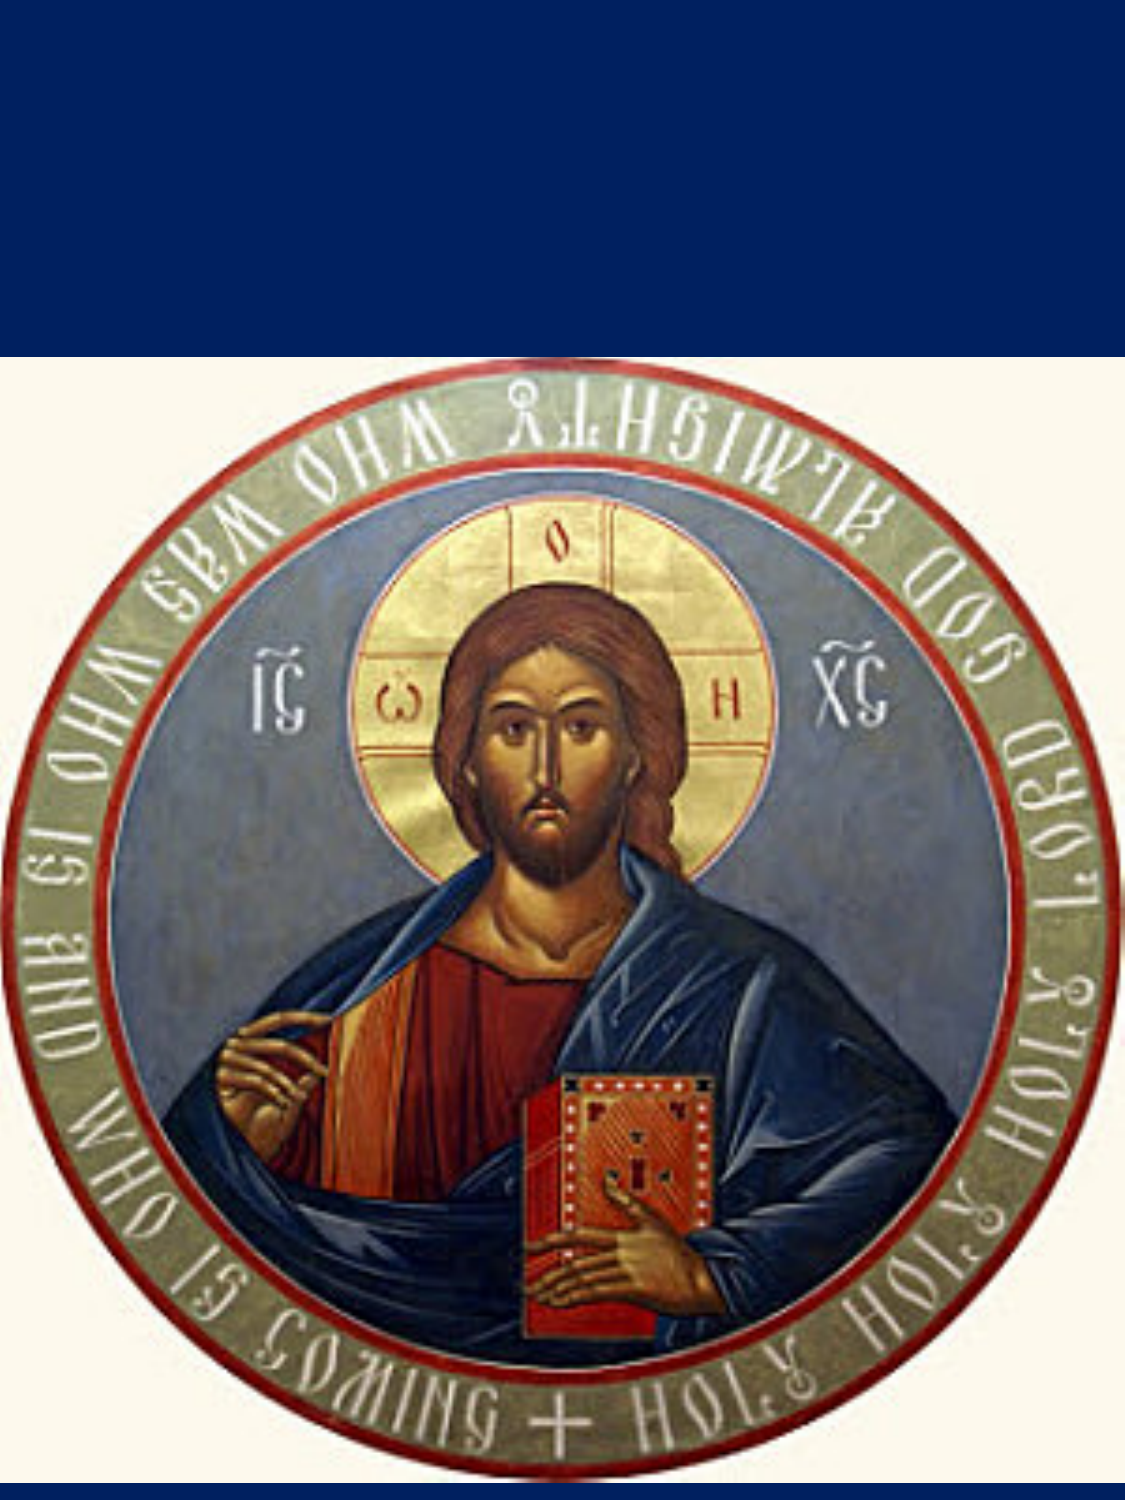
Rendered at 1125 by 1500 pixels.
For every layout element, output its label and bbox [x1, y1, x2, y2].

picture [0, 357, 1125, 1483]
